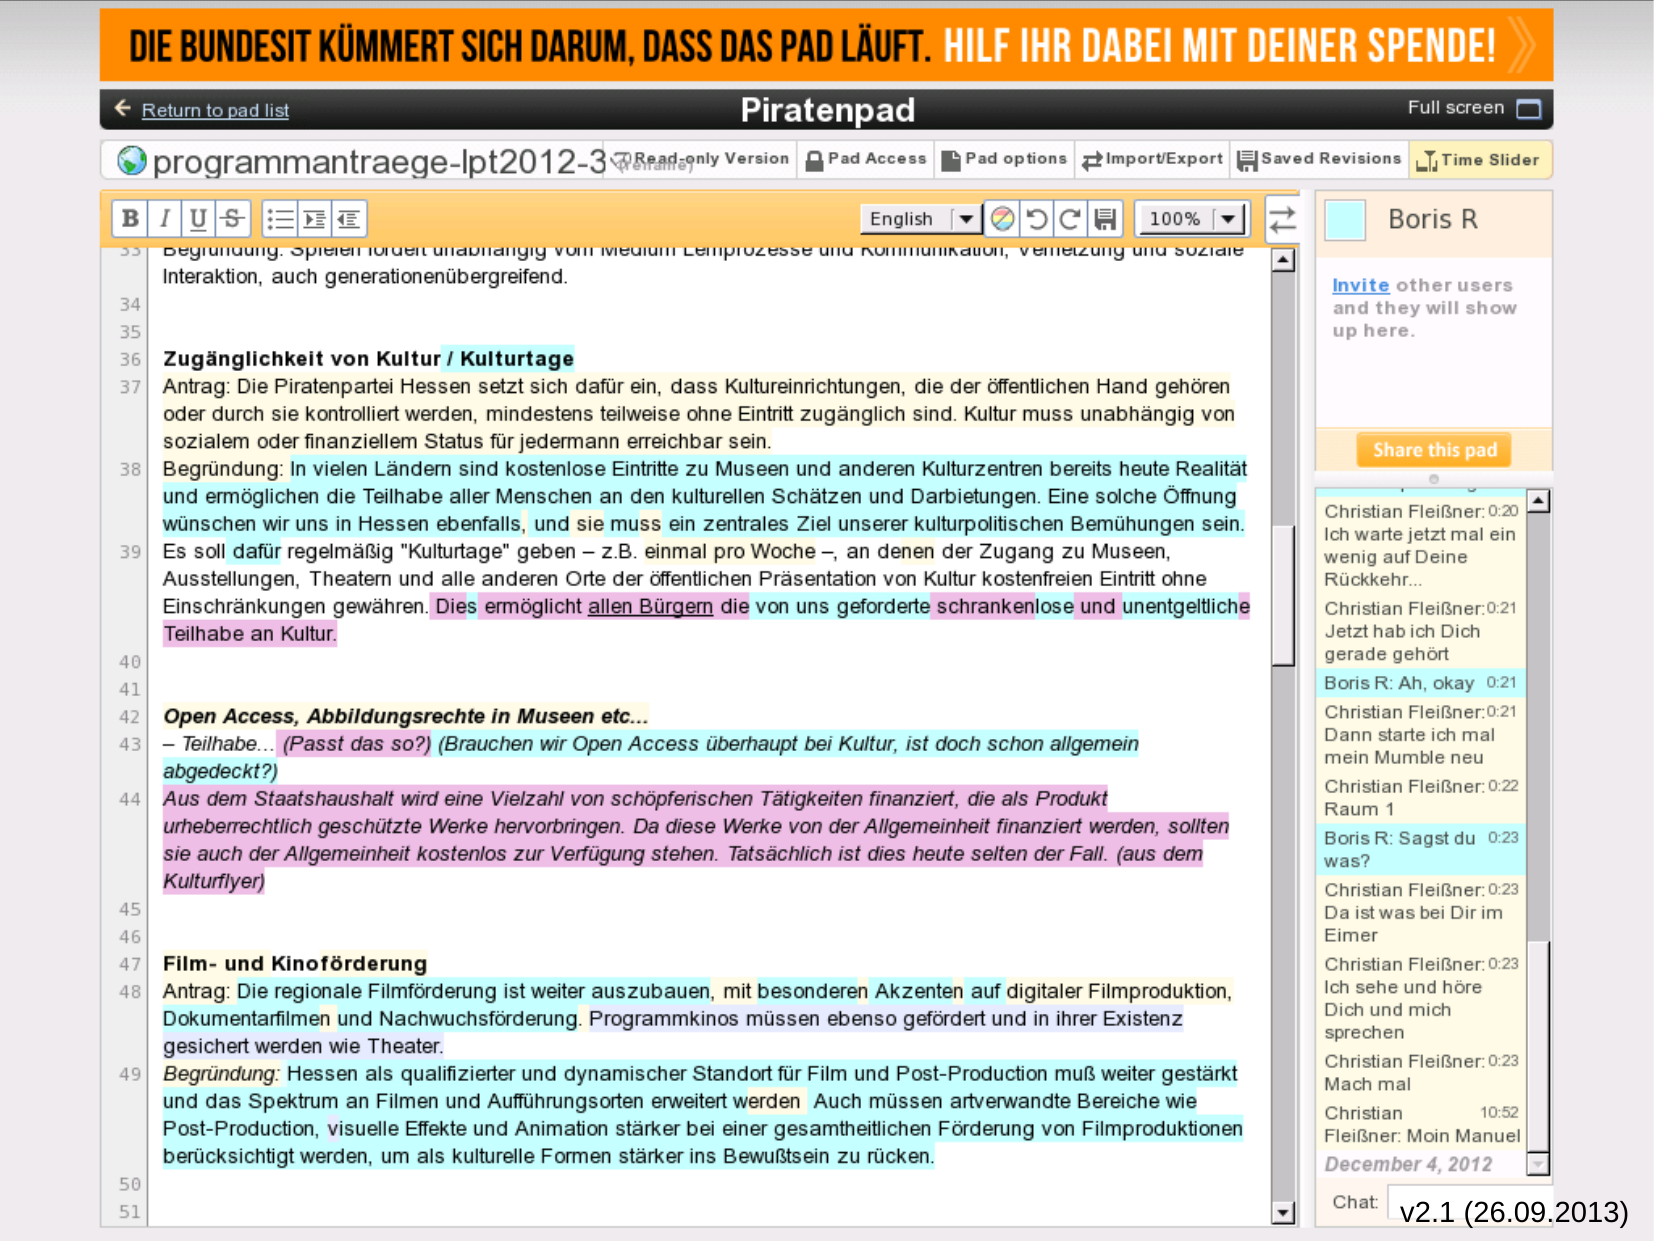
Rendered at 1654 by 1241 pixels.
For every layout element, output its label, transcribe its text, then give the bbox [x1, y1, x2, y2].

picture [0, 0, 1654, 1241]
list v2.1 (26.09.2013) [1358, 1192, 1654, 1241]
